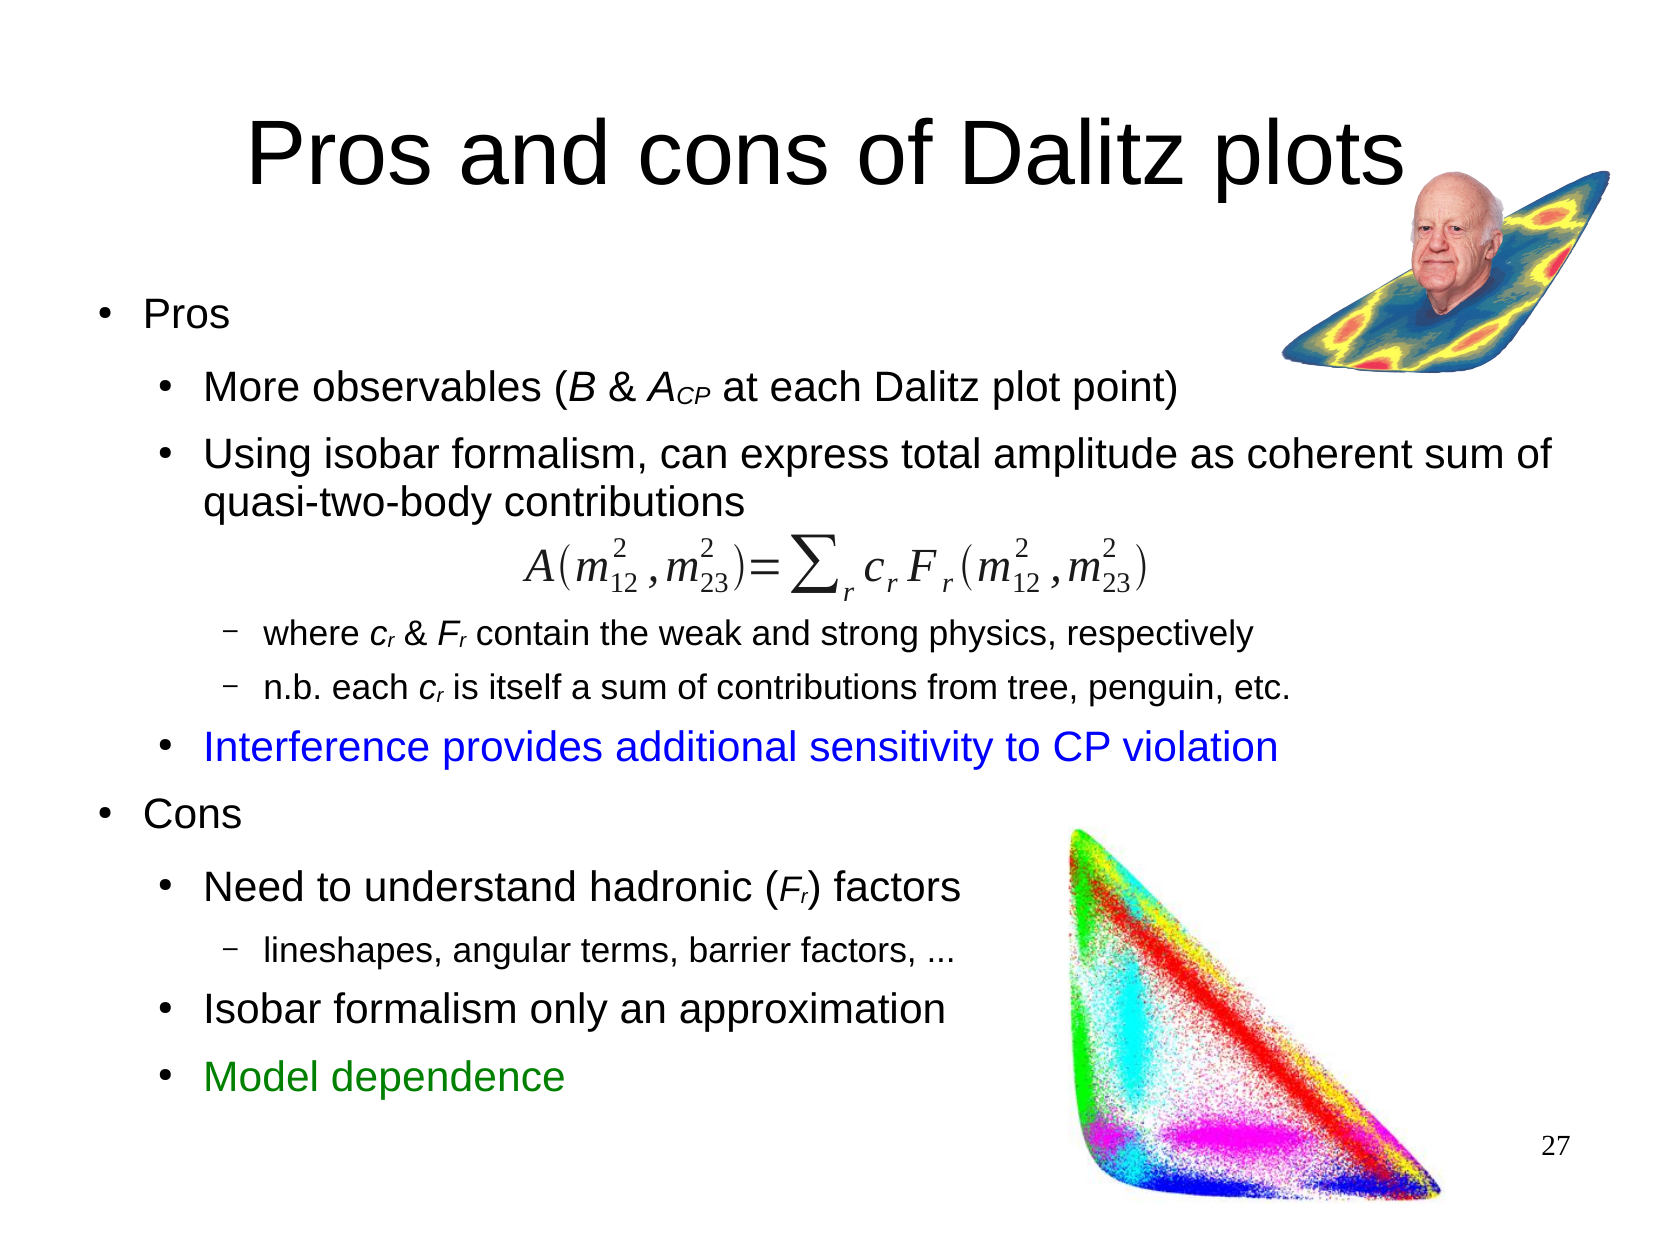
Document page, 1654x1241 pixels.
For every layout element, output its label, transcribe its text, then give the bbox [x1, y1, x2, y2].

title Pros and cons of Dalitz plots [82, 56, 1571, 250]
list Pros More observables (B & ACP at each Dalitz plot point) Using isobar formalism, can express total amplitude as coherent sum of quasi-two-body contributions where cr & Fr contain the weak and strong physics, respectively n.b. each cr is itself a sum of contributions from tree, penguin, etc. Interference provides additional sensitivity to CP violation Cons Need to understand hadronic (Fr) factors lineshapes, angular terms, barrier factors, ... Isobar formalism only an approximation Model dependence [82, 290, 1571, 1109]
picture [1050, 808, 1459, 1217]
chart [507, 531, 1161, 607]
picture [1278, 163, 1615, 377]
